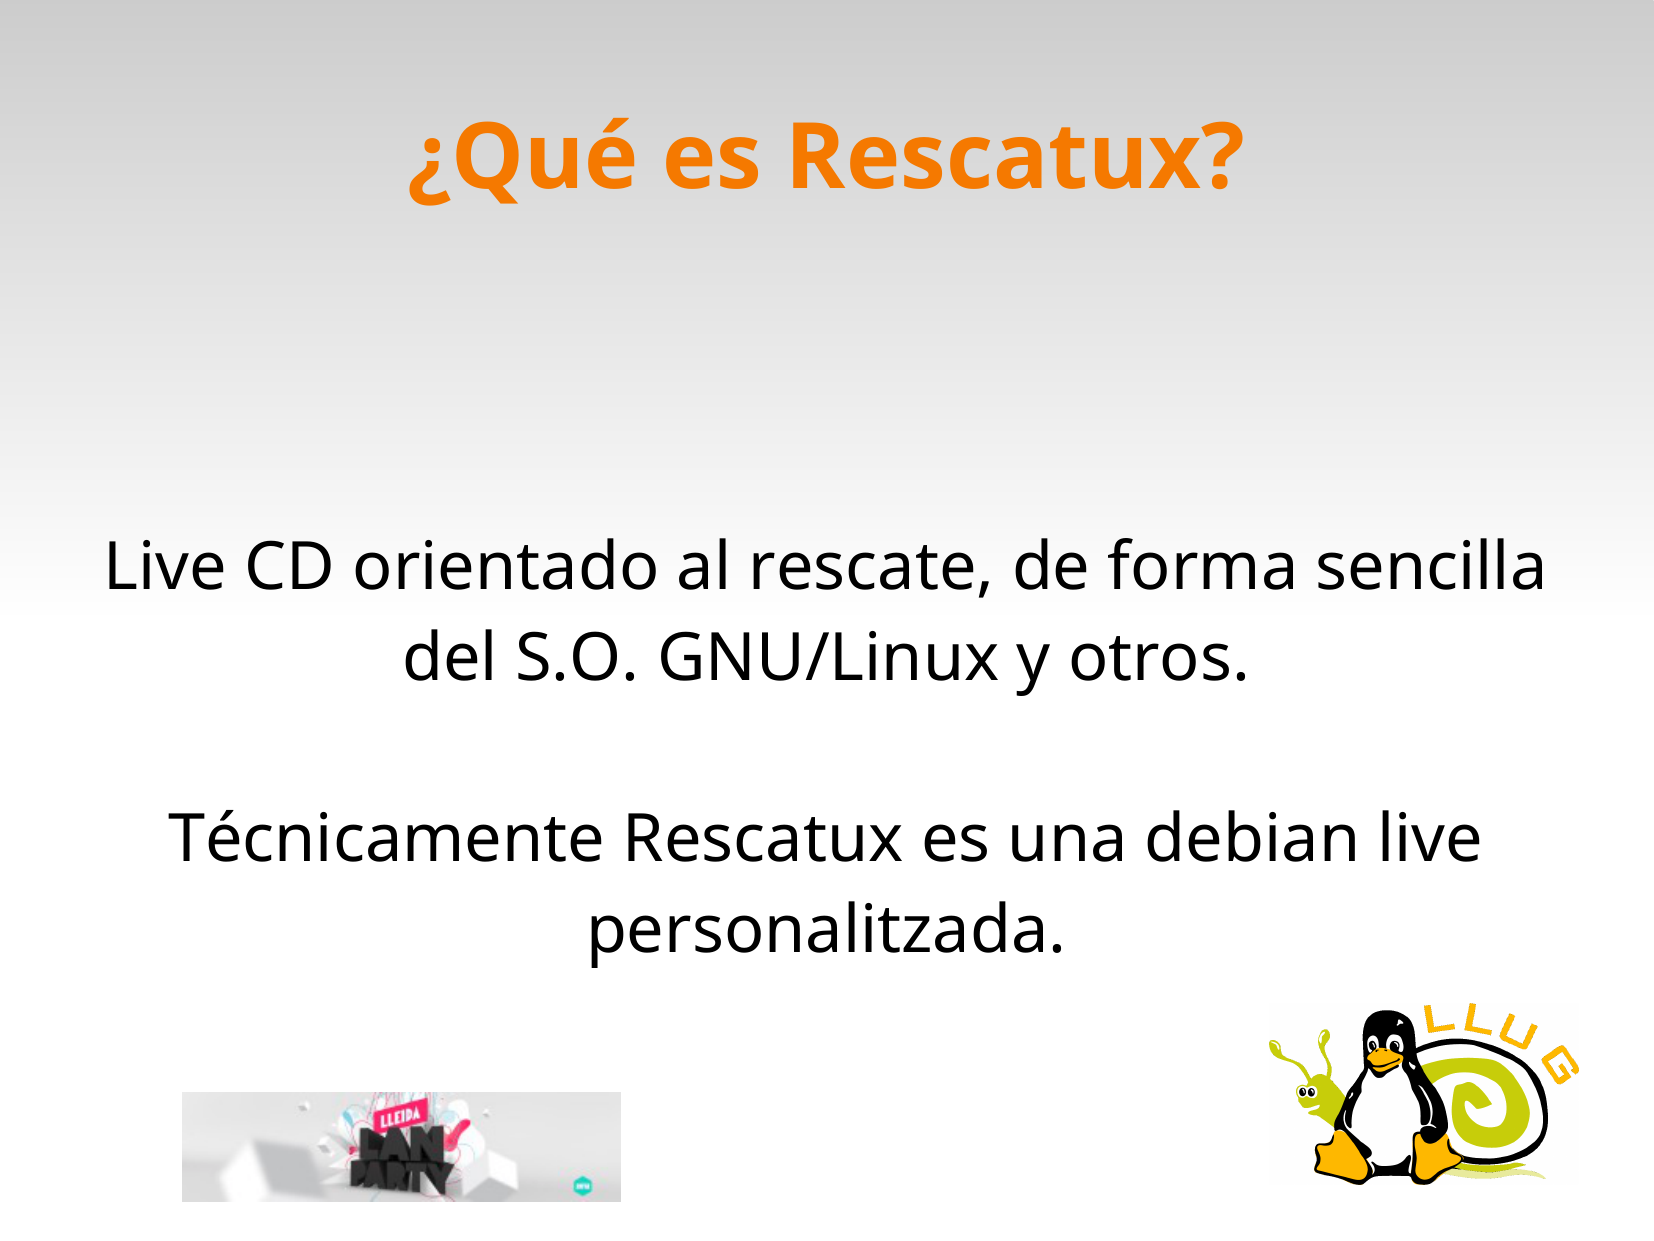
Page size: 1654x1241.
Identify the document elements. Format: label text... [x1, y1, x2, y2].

subtitle Live CD orientado al rescate, de forma sencilla del S.O. GNU/Linux y otros. Técnicamente Rescatux es una debian live personalitzada. [82, 297, 1571, 1102]
picture [182, 1092, 621, 1202]
picture [1269, 1003, 1579, 1185]
title ¿Qué es Rescatux? [82, 56, 1571, 250]
